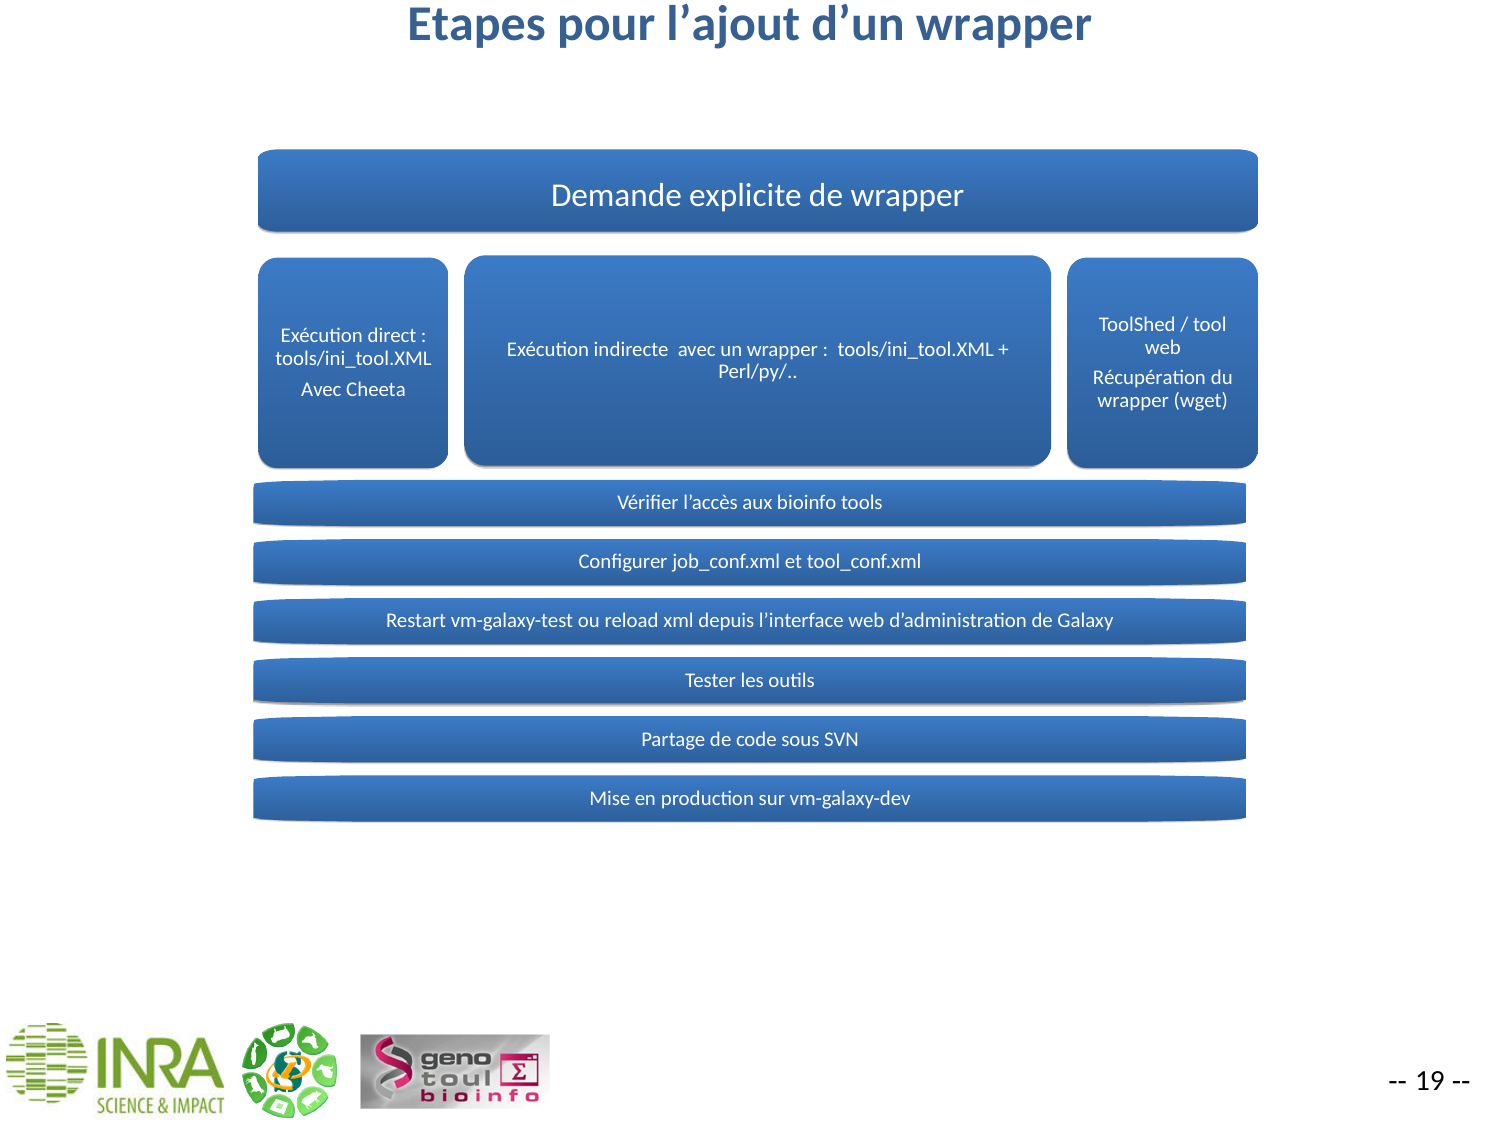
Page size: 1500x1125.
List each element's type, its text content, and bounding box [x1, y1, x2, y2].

text_box Restart vm-galaxy-test ou reload xml depuis l’interface web d’administration de Galaxy [253, 598, 1247, 645]
text_box Configurer job_conf.xml et tool_conf.xml [253, 539, 1247, 586]
text_box Tester les outils [253, 657, 1247, 704]
text_box ToolShed / tool web Récupération du wrapper (wget) [1067, 257, 1258, 469]
text_box Demande explicite de wrapper [258, 149, 1258, 232]
text_box Mise en production sur vm-galaxy-dev [253, 775, 1247, 822]
text_box Etapes pour l’ajout d’un wrapper [0, 0, 1500, 73]
text_box Exécution direct : tools/ini_tool.XML Avec Cheeta [258, 257, 449, 469]
text_box Partage de code sous SVN [253, 716, 1247, 763]
text_box Vérifier l’accès aux bioinfo tools [253, 479, 1247, 527]
text_box Exécution indirecte avec un wrapper : tools/ini_tool.XML + Perl/py/.. [464, 255, 1052, 466]
